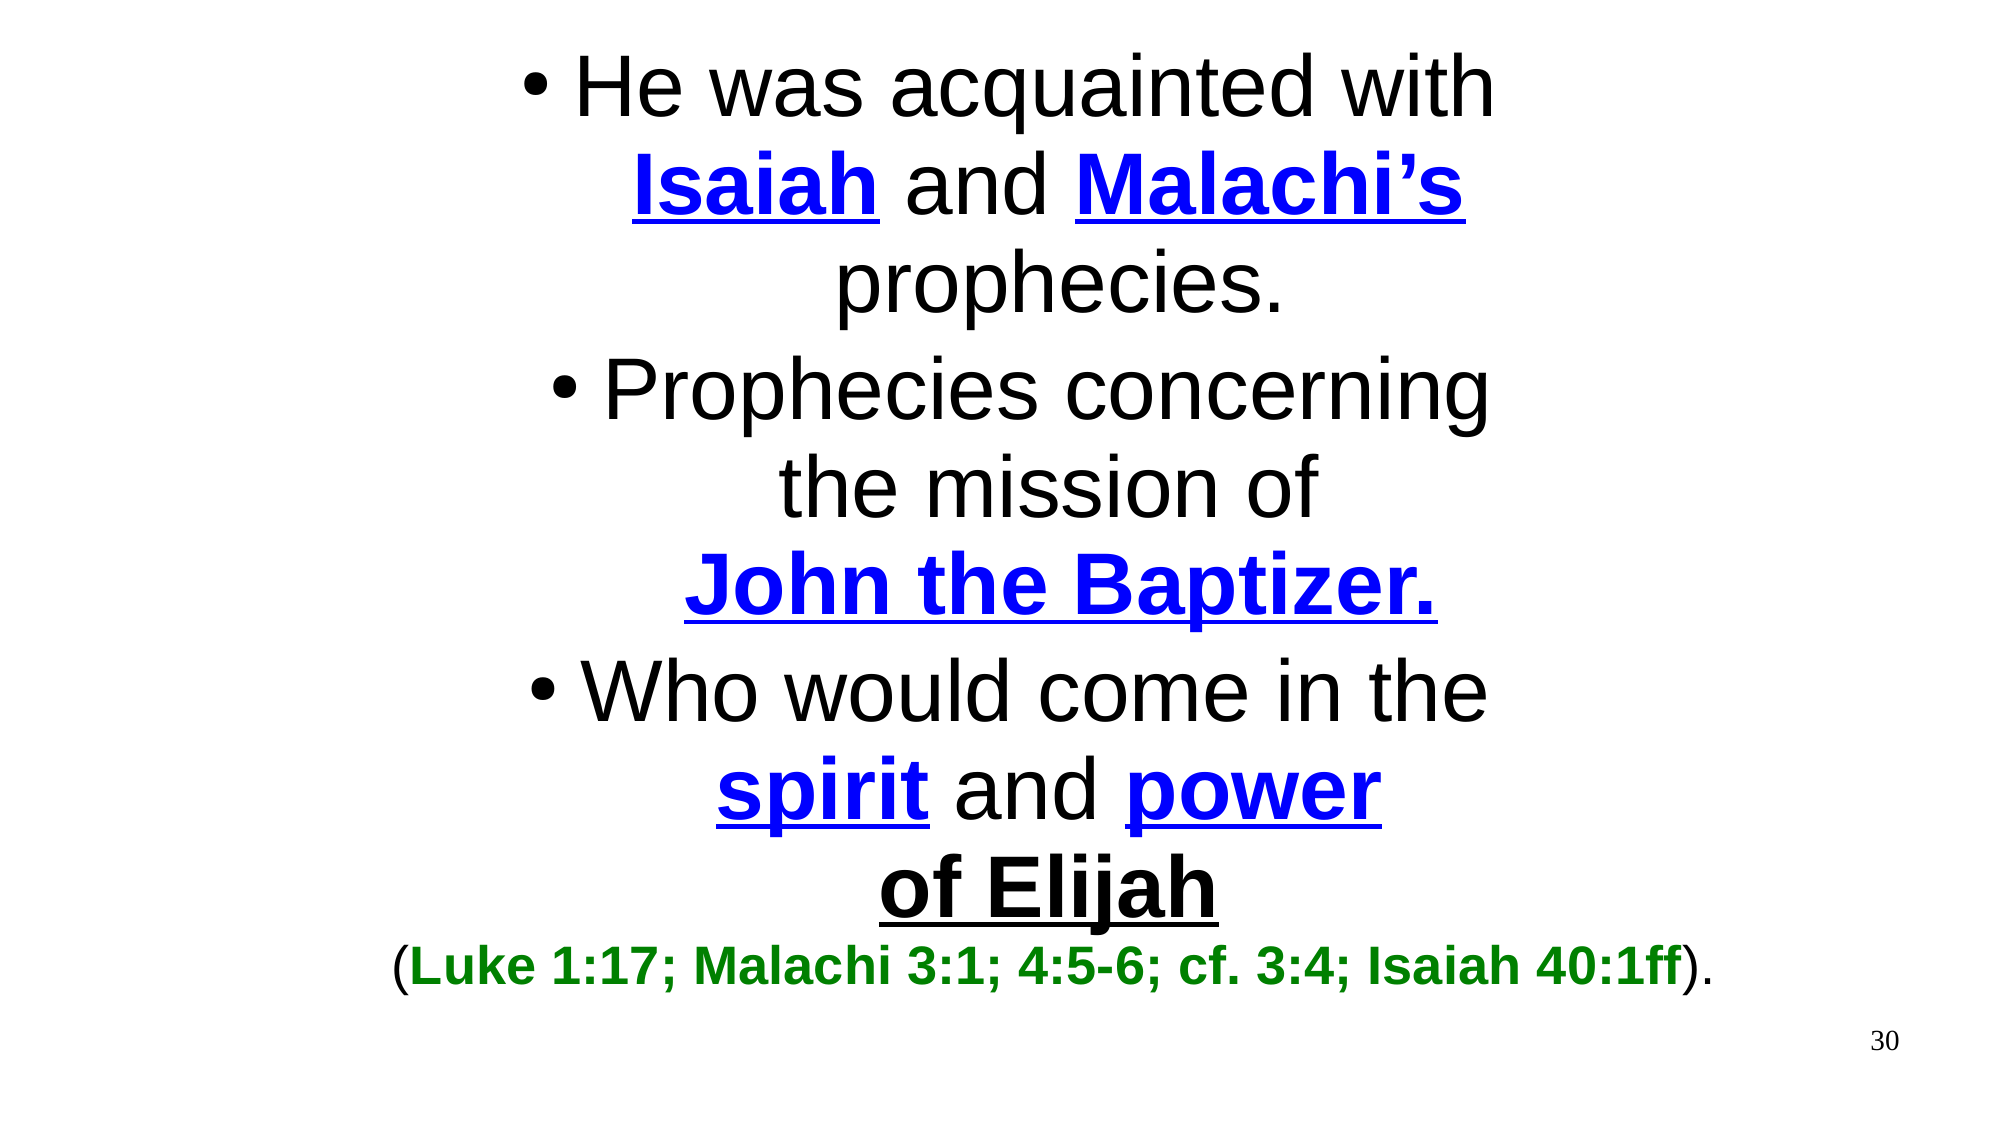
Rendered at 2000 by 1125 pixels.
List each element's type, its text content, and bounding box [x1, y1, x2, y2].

list He was acquainted with Isaiah and Malachi’s prophecies. Prophecies concerning the mission of John the Baptizer. Who would come in the spirit and power of Elijah (Luke 1:17; Malachi 3:1; 4:5-6; cf. 3:4; Isaiah 40:1ff). [37, 37, 1988, 1125]
